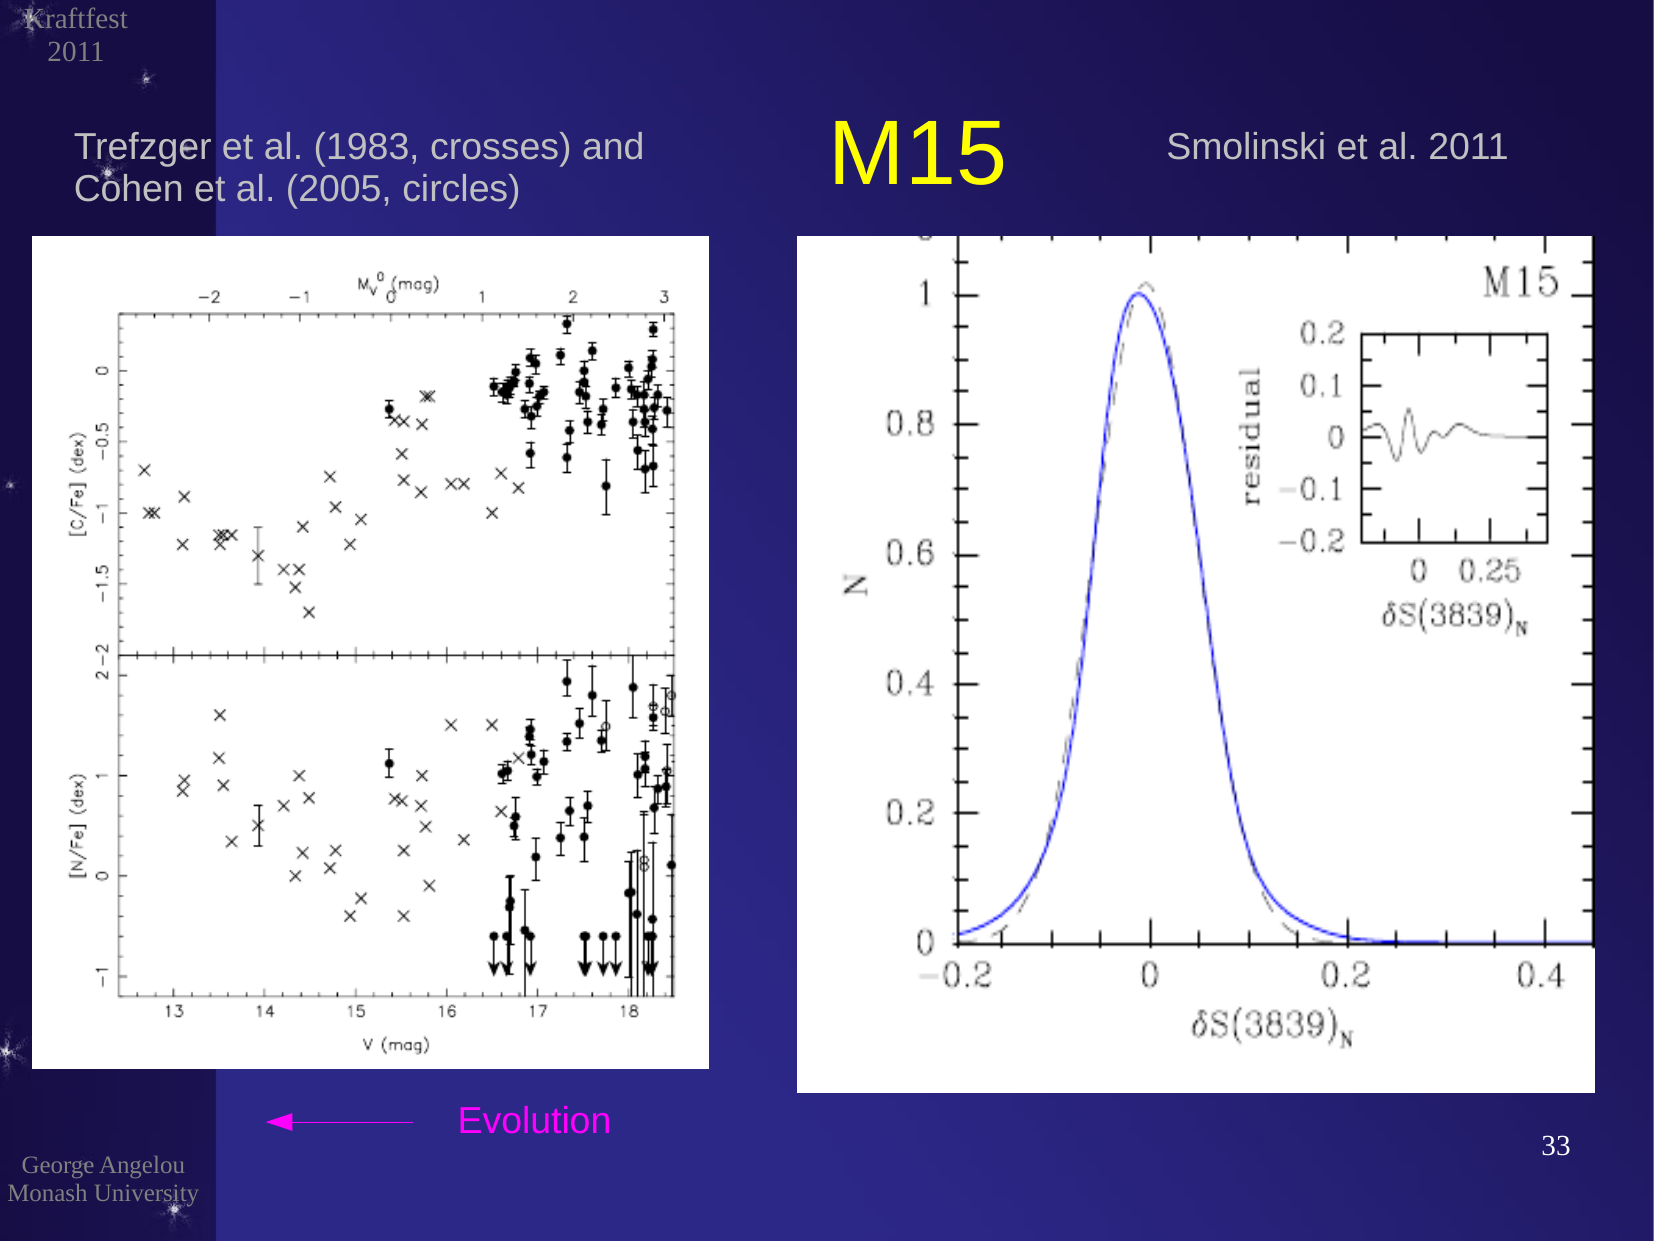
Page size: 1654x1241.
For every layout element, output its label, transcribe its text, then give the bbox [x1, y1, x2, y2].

title M15 [265, 49, 1571, 257]
text_box Evolution [442, 1092, 650, 1150]
text_box Trefzger et al. (1983, crosses) and Cohen et al. (2005, circles) [59, 118, 680, 291]
picture [0, 0, 1654, 1241]
text_box Smolinski et al. 2011 [1151, 118, 1565, 175]
